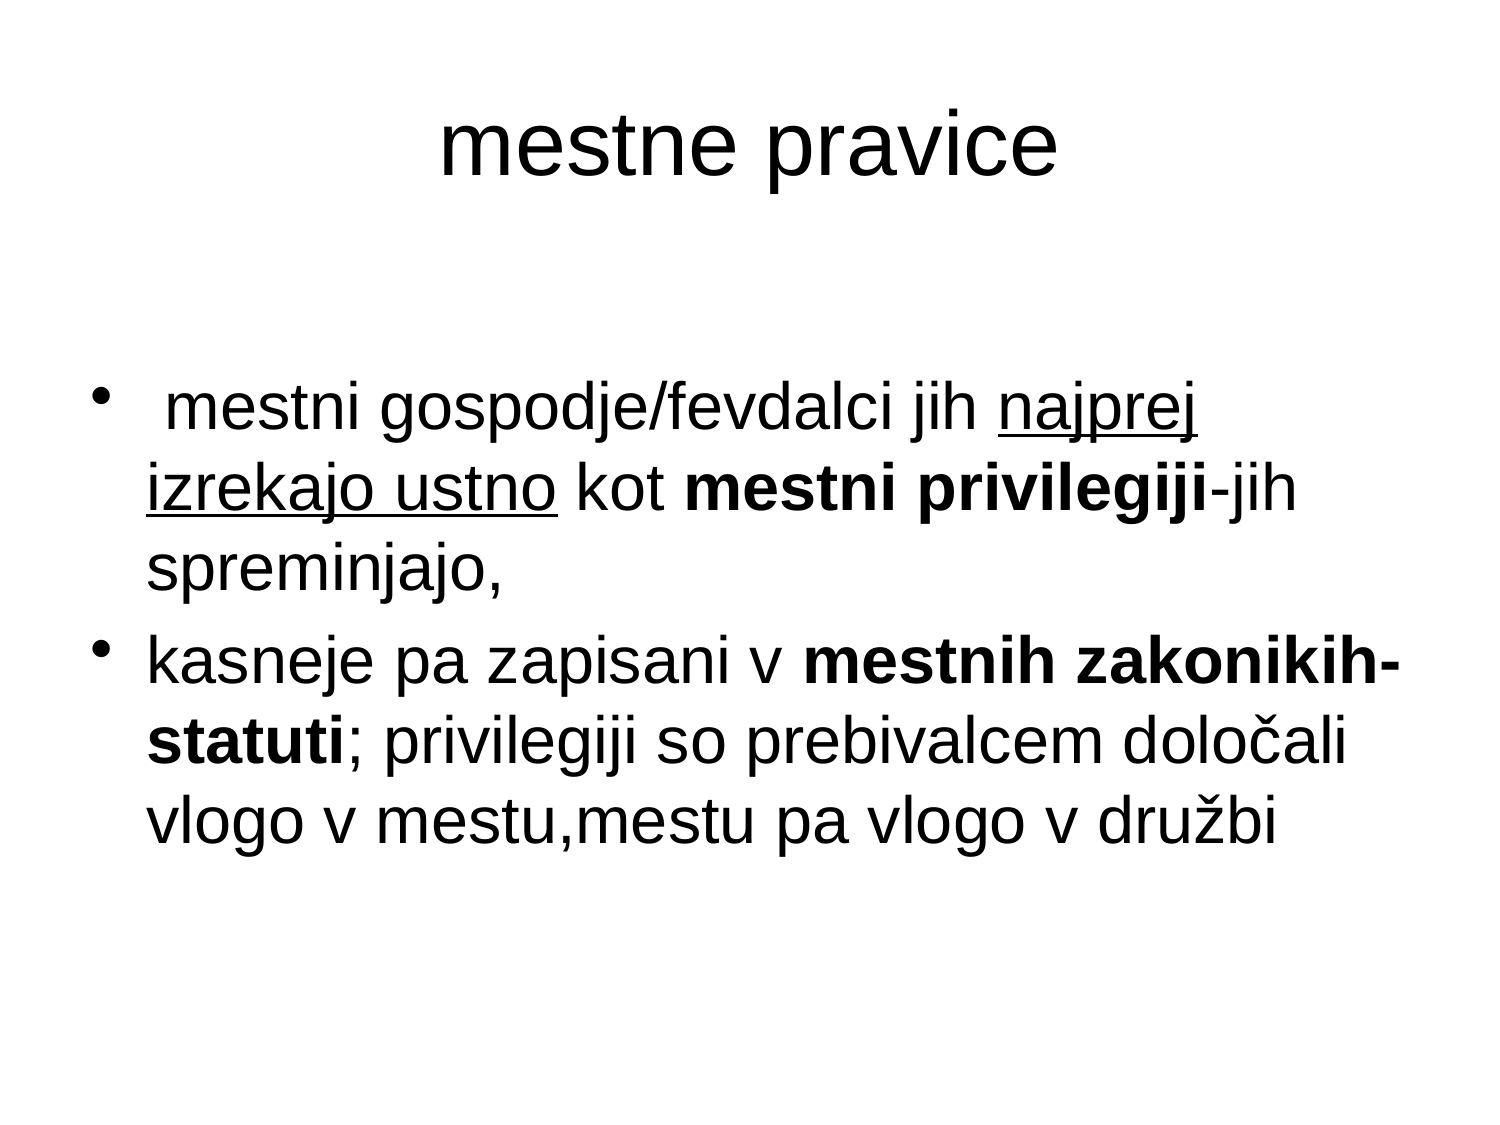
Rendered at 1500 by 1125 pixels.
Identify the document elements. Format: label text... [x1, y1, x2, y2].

title mestne pravice [75, 45, 1425, 233]
list mestni gospodje/fevdalci jih najprej izrekajo ustno kot mestni privilegiji-jih spreminjajo, kasneje pa zapisani v mestnih zakonikih-statuti; privilegiji so prebivalcem določali vlogo v mestu,mestu pa vlogo v družbi [75, 262, 1425, 1005]
